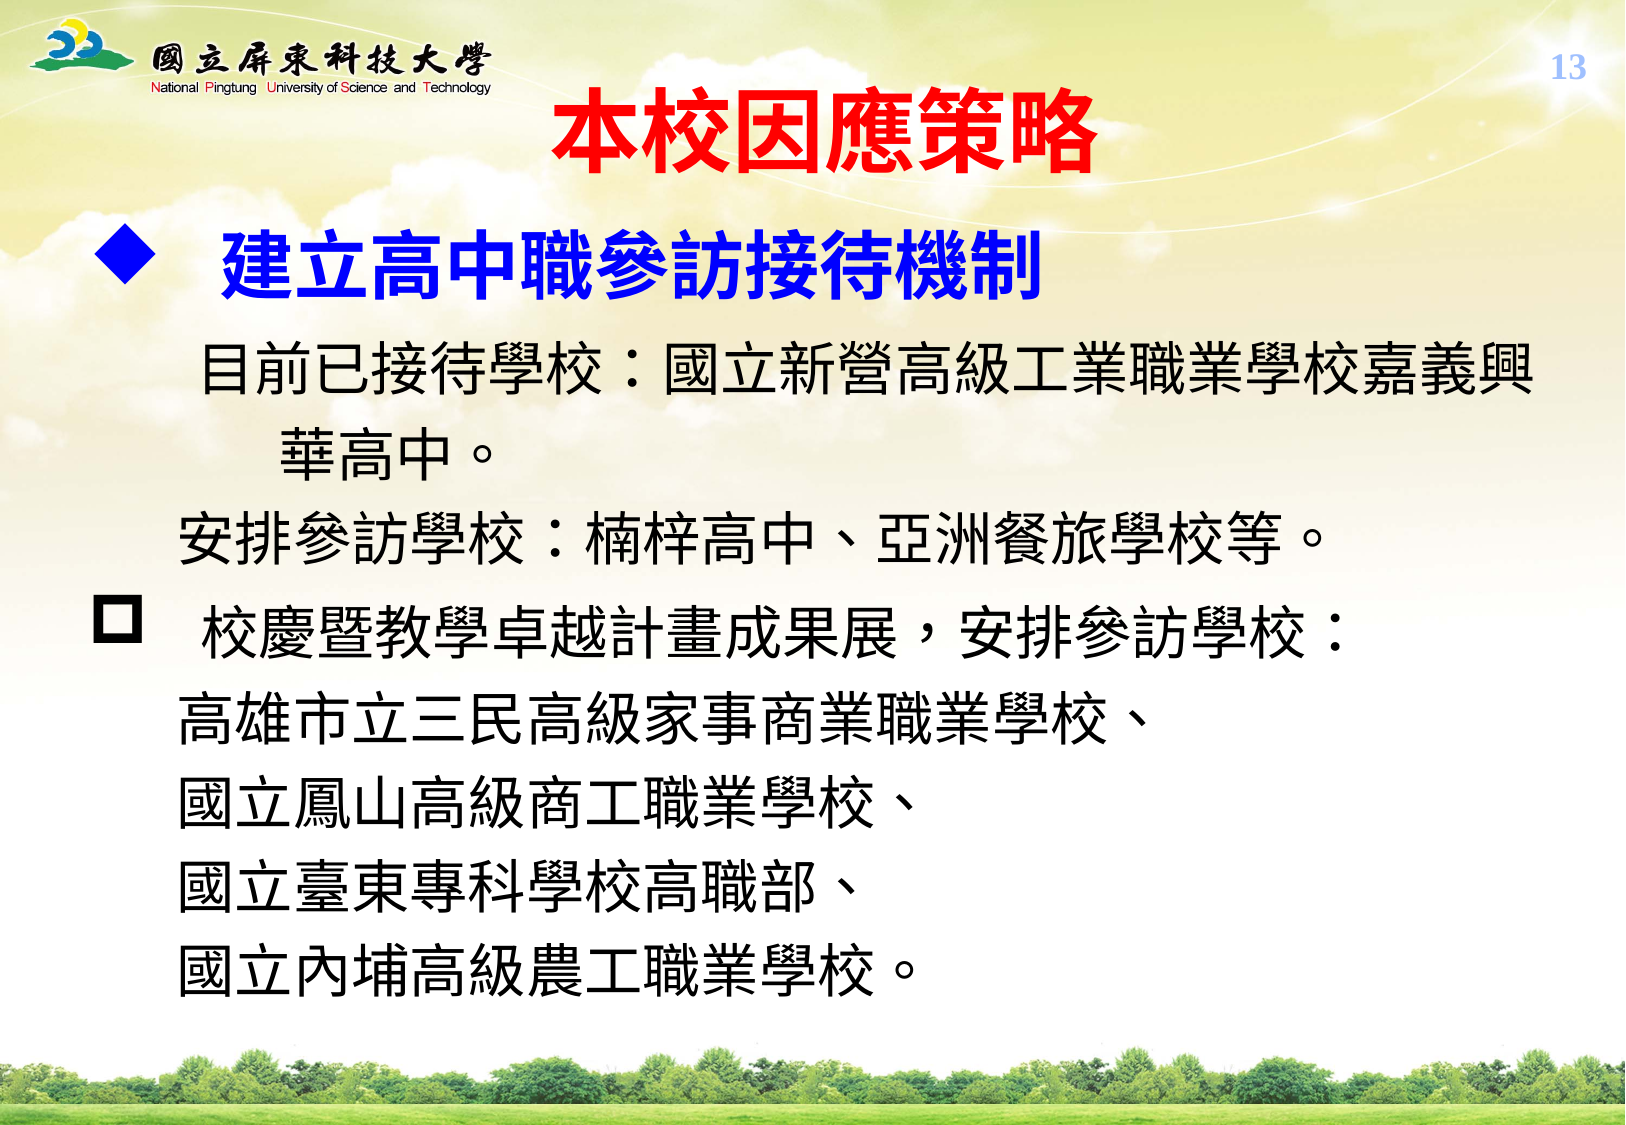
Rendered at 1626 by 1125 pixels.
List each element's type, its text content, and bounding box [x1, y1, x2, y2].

text_box 建立高中職參訪接待機制 目前已接待學校：國立新營高級工業職業學校嘉義興華高中。 安排參訪學校：楠梓高中、亞洲餐旅學校等。 校慶暨教學卓越計畫成果展，安排參訪學校： 高雄市立三民高級家事商業職業學校、 國立鳳山高級商工職業學校、 國立臺東專科學校高職部、 國立內埔高級農工職業學校。 [73, 192, 1563, 1012]
picture [0, 0, 1625, 1125]
text_box 本校因應策略 [139, 66, 1510, 192]
